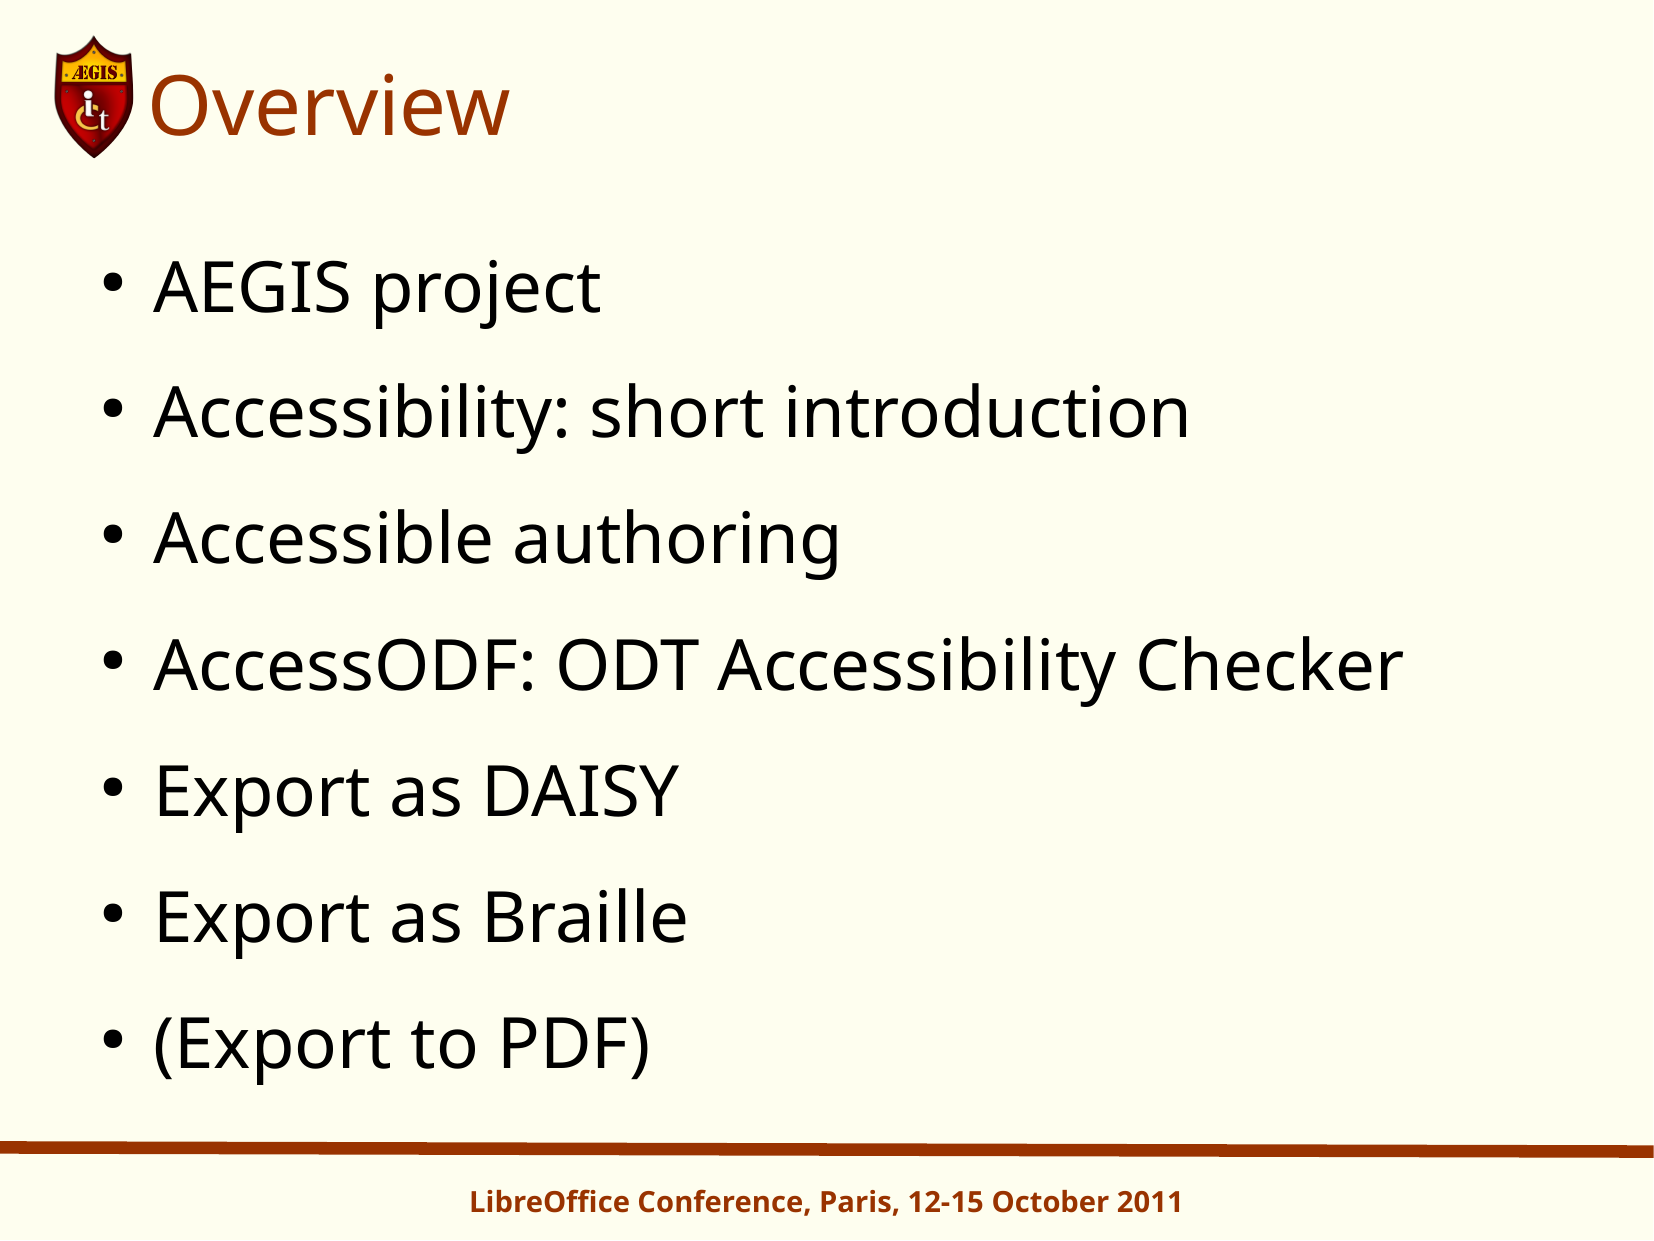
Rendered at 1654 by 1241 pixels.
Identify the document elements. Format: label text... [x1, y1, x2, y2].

title Overview [147, 29, 1625, 178]
list AEGIS project Accessibility: short introduction Accessible authoring AccessODF: ODT Accessibility Checker Export as DAISY Export as Braille (Export to PDF) [82, 236, 1595, 1109]
picture [24, 24, 167, 167]
